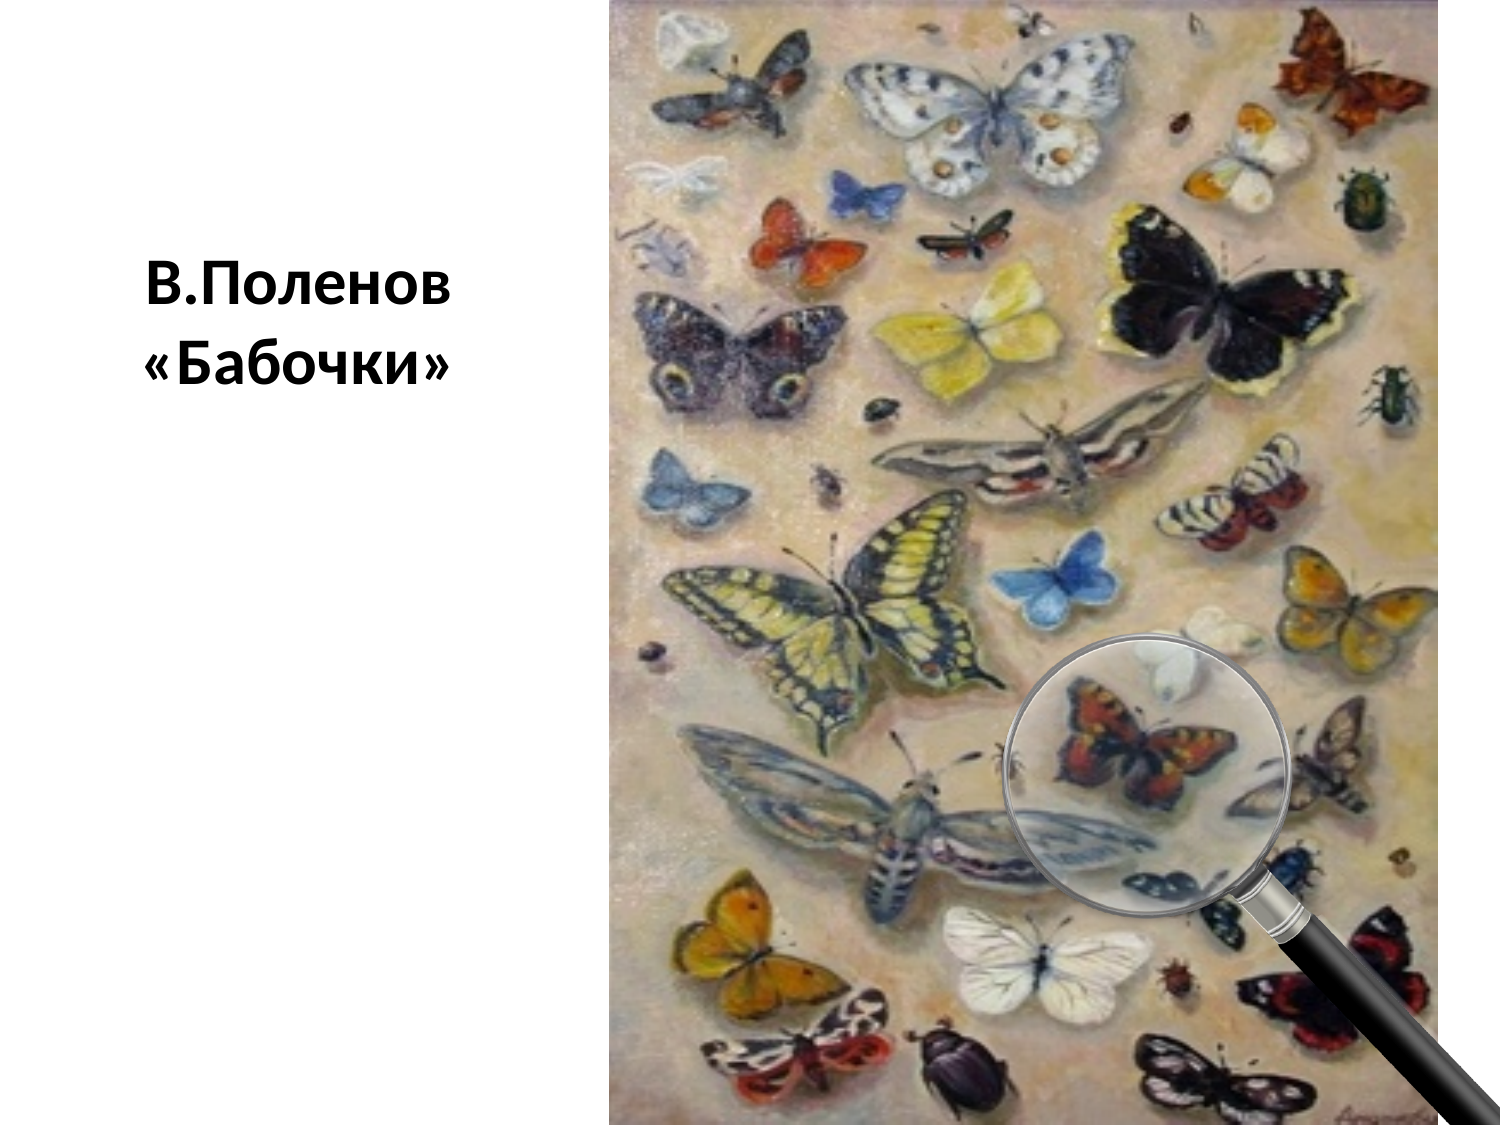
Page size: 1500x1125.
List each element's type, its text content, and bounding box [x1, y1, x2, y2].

picture [609, 0, 1500, 1125]
text_box В.Поленов «Бабочки» [46, 93, 551, 622]
